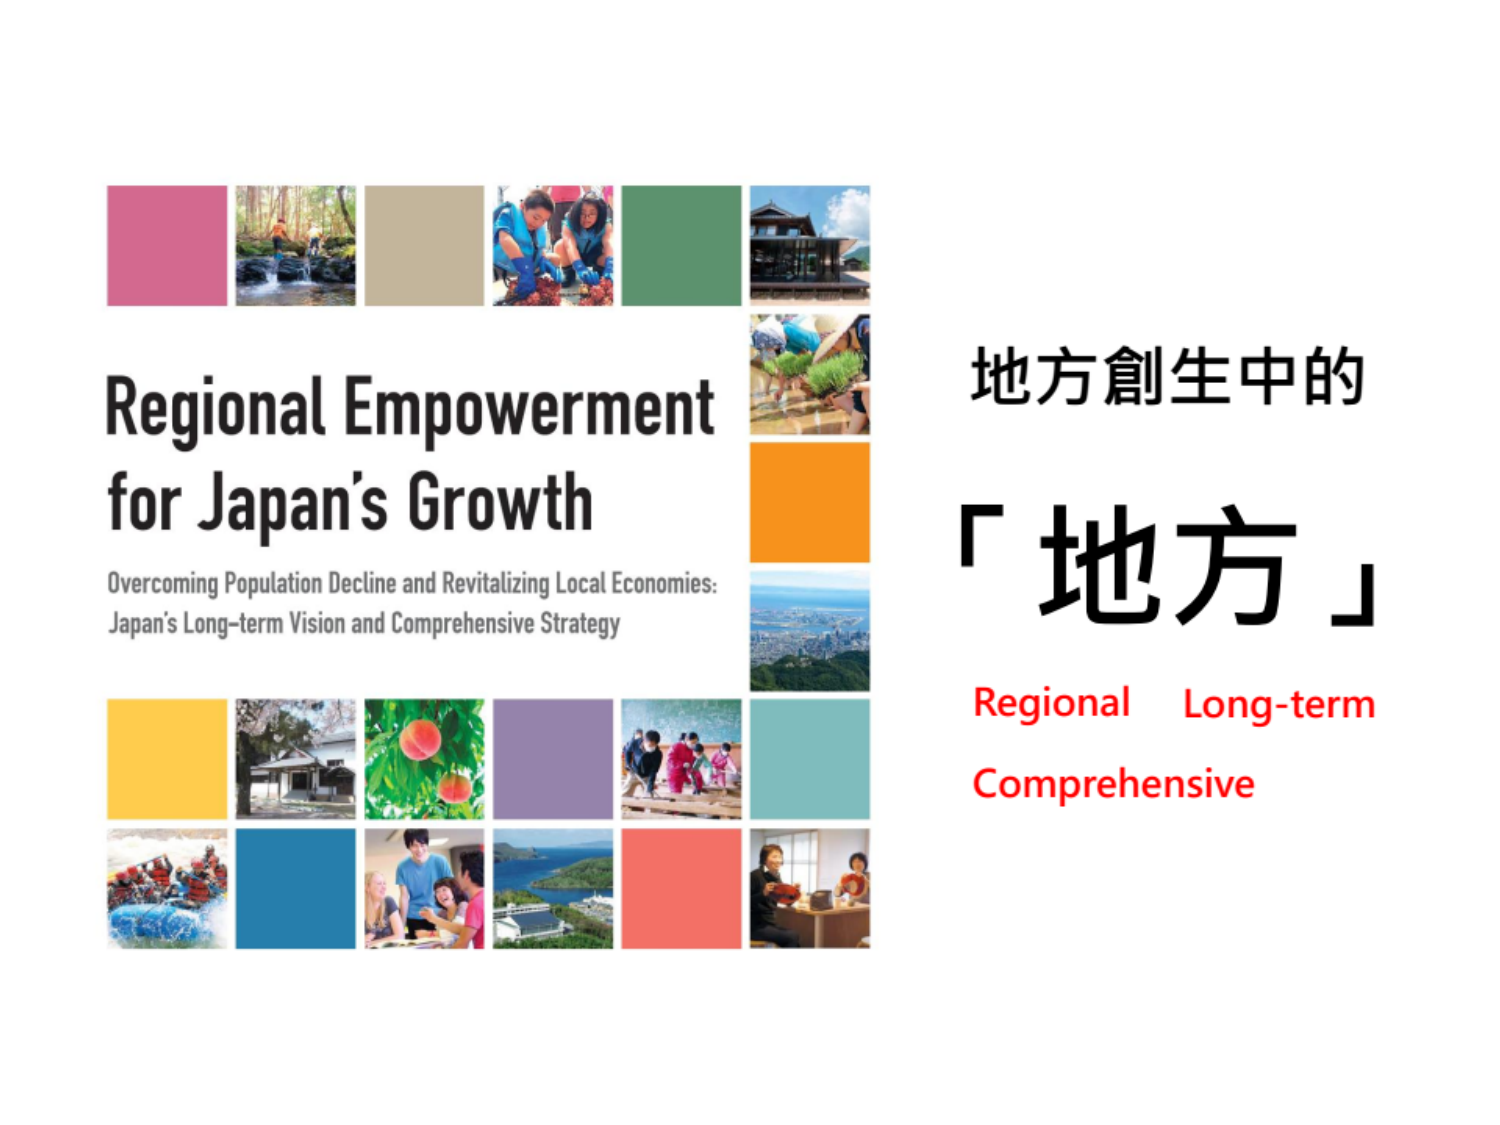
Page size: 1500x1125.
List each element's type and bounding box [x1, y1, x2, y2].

picture [46, 153, 1454, 972]
